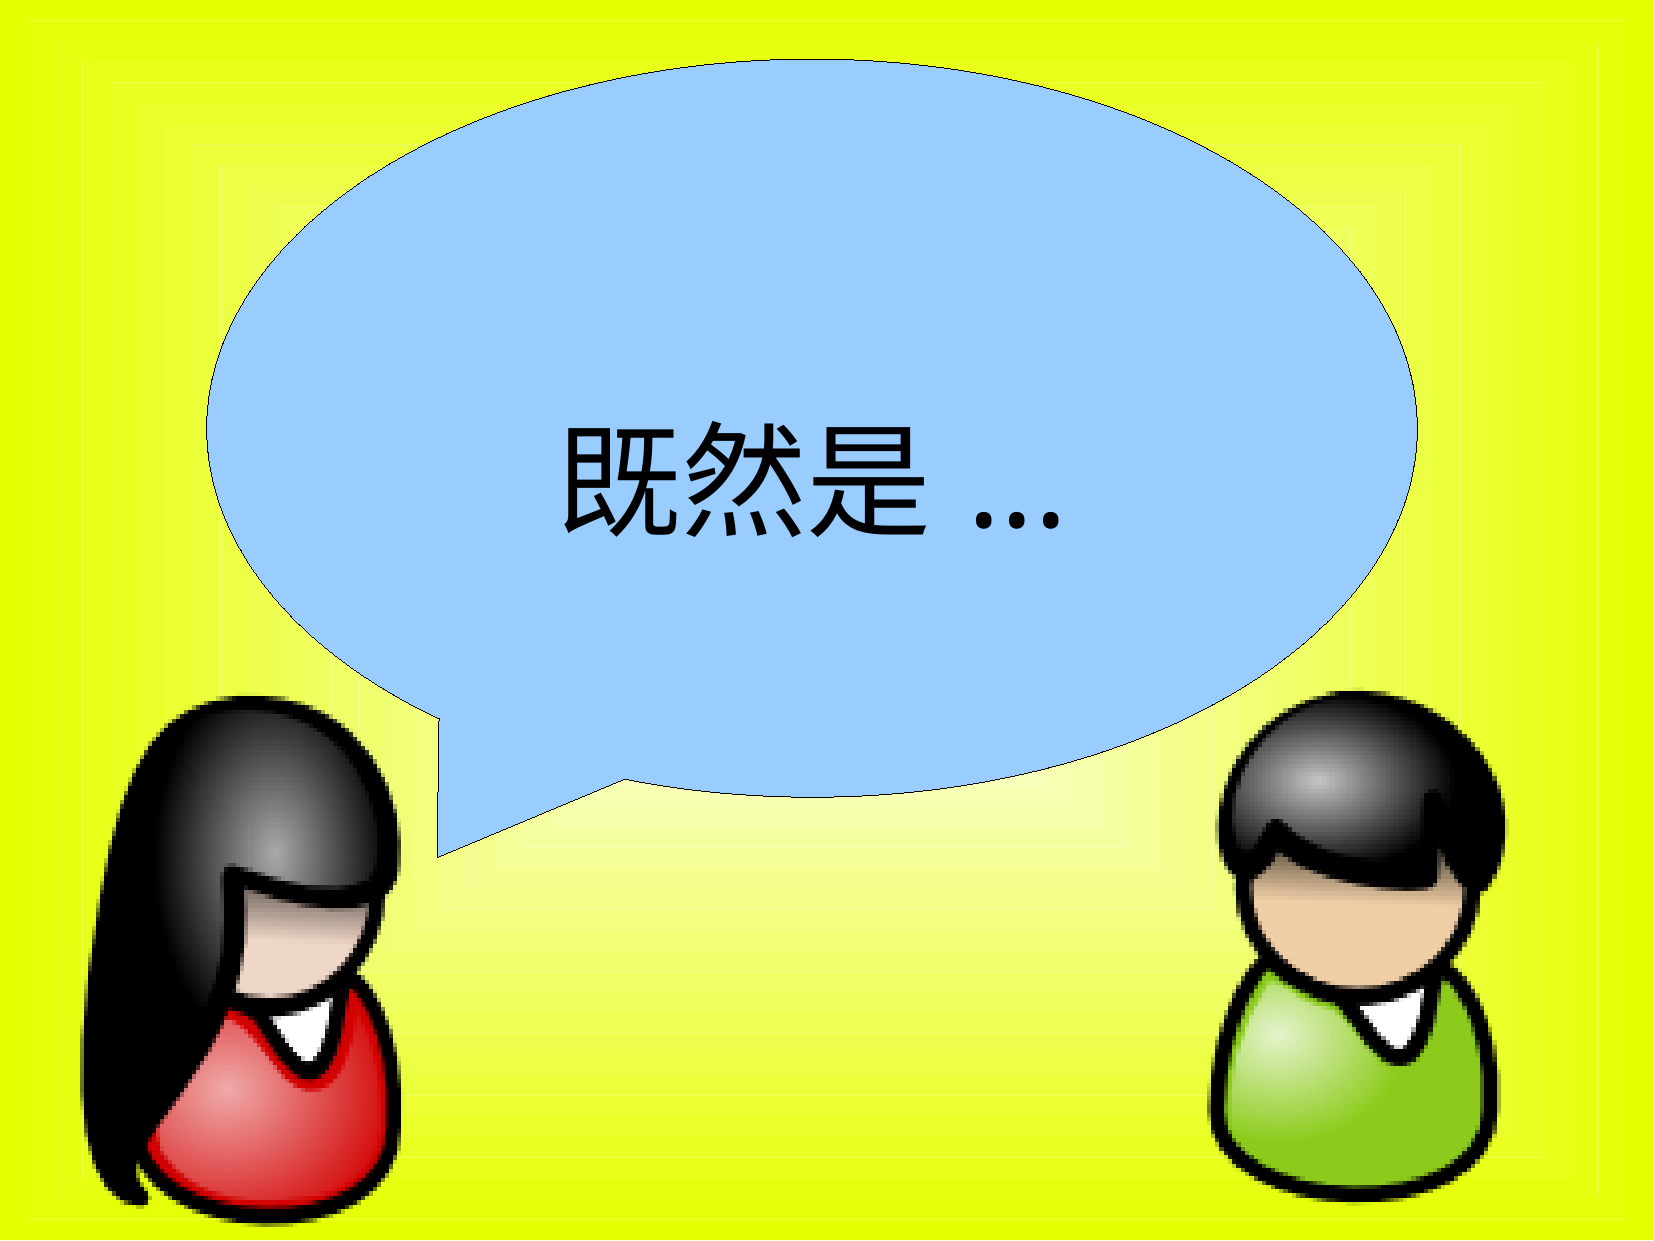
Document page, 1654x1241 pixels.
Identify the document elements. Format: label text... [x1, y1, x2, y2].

picture [0, 679, 502, 1241]
picture [1092, 679, 1625, 1211]
text_box 既然是... [206, 59, 1418, 858]
